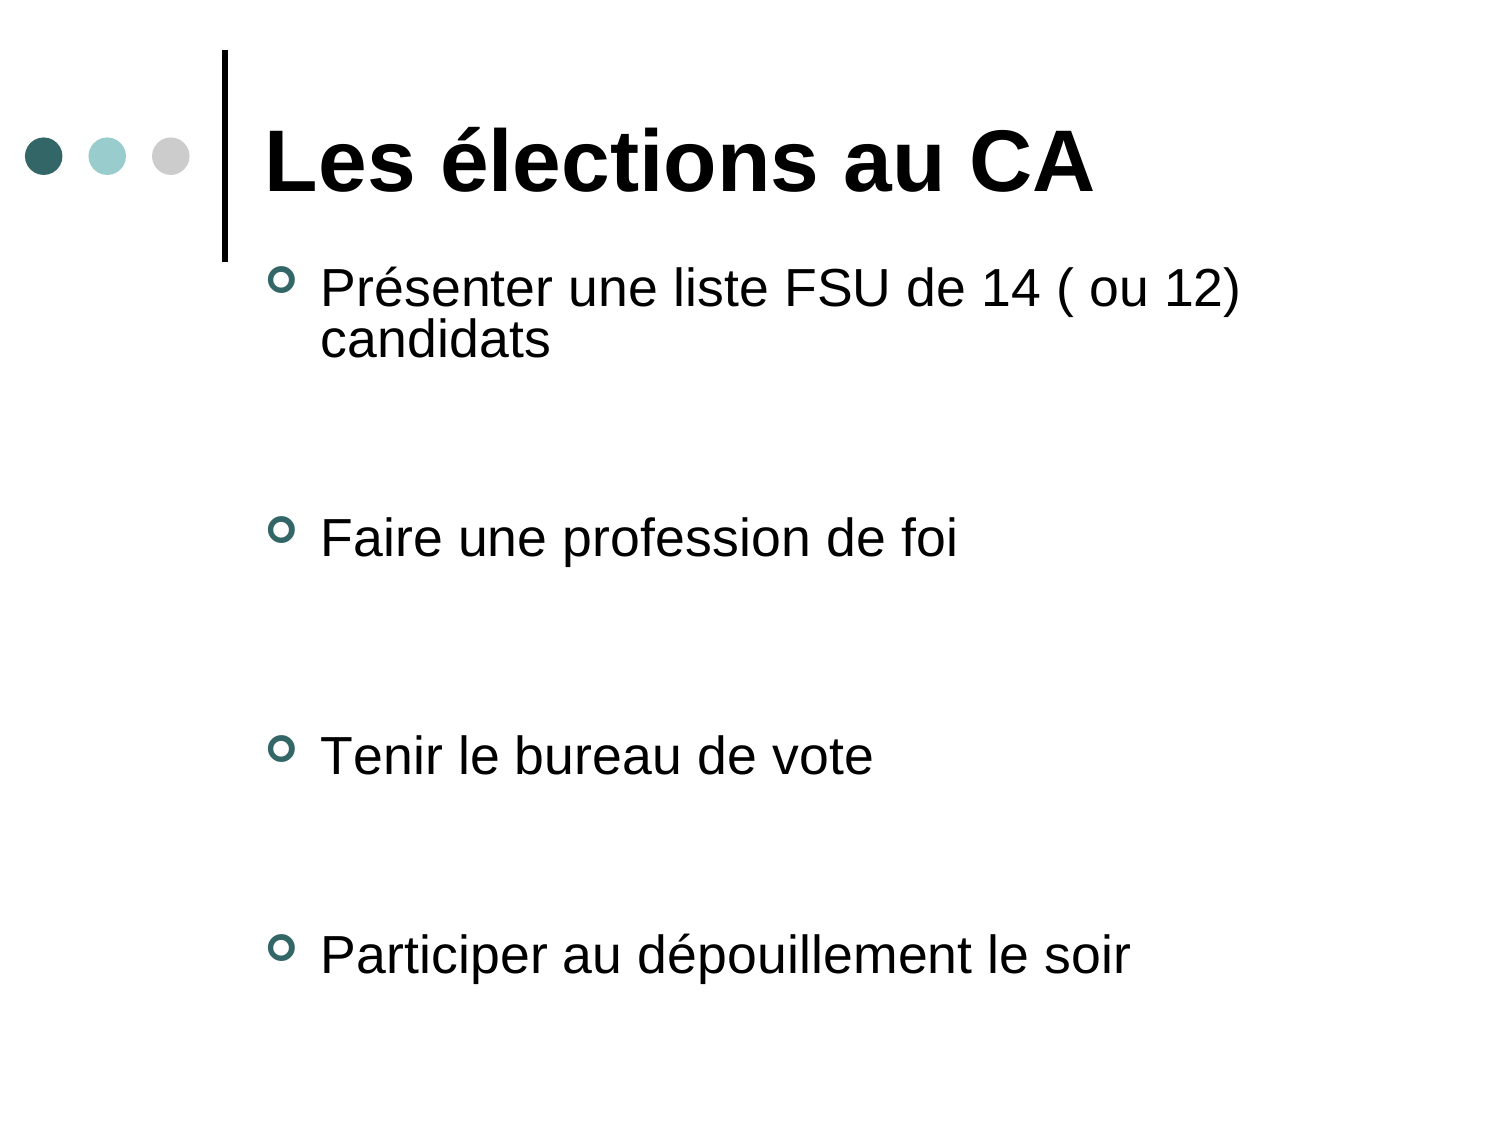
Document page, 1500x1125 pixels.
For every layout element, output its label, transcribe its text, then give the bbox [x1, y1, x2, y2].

list Présenter une liste FSU de 14 ( ou 12) candidats Faire une profession de foi Tenir le bureau de vote Participer au dépouillement le soir [249, 257, 1401, 1000]
title Les élections au CA [249, 31, 1401, 257]
